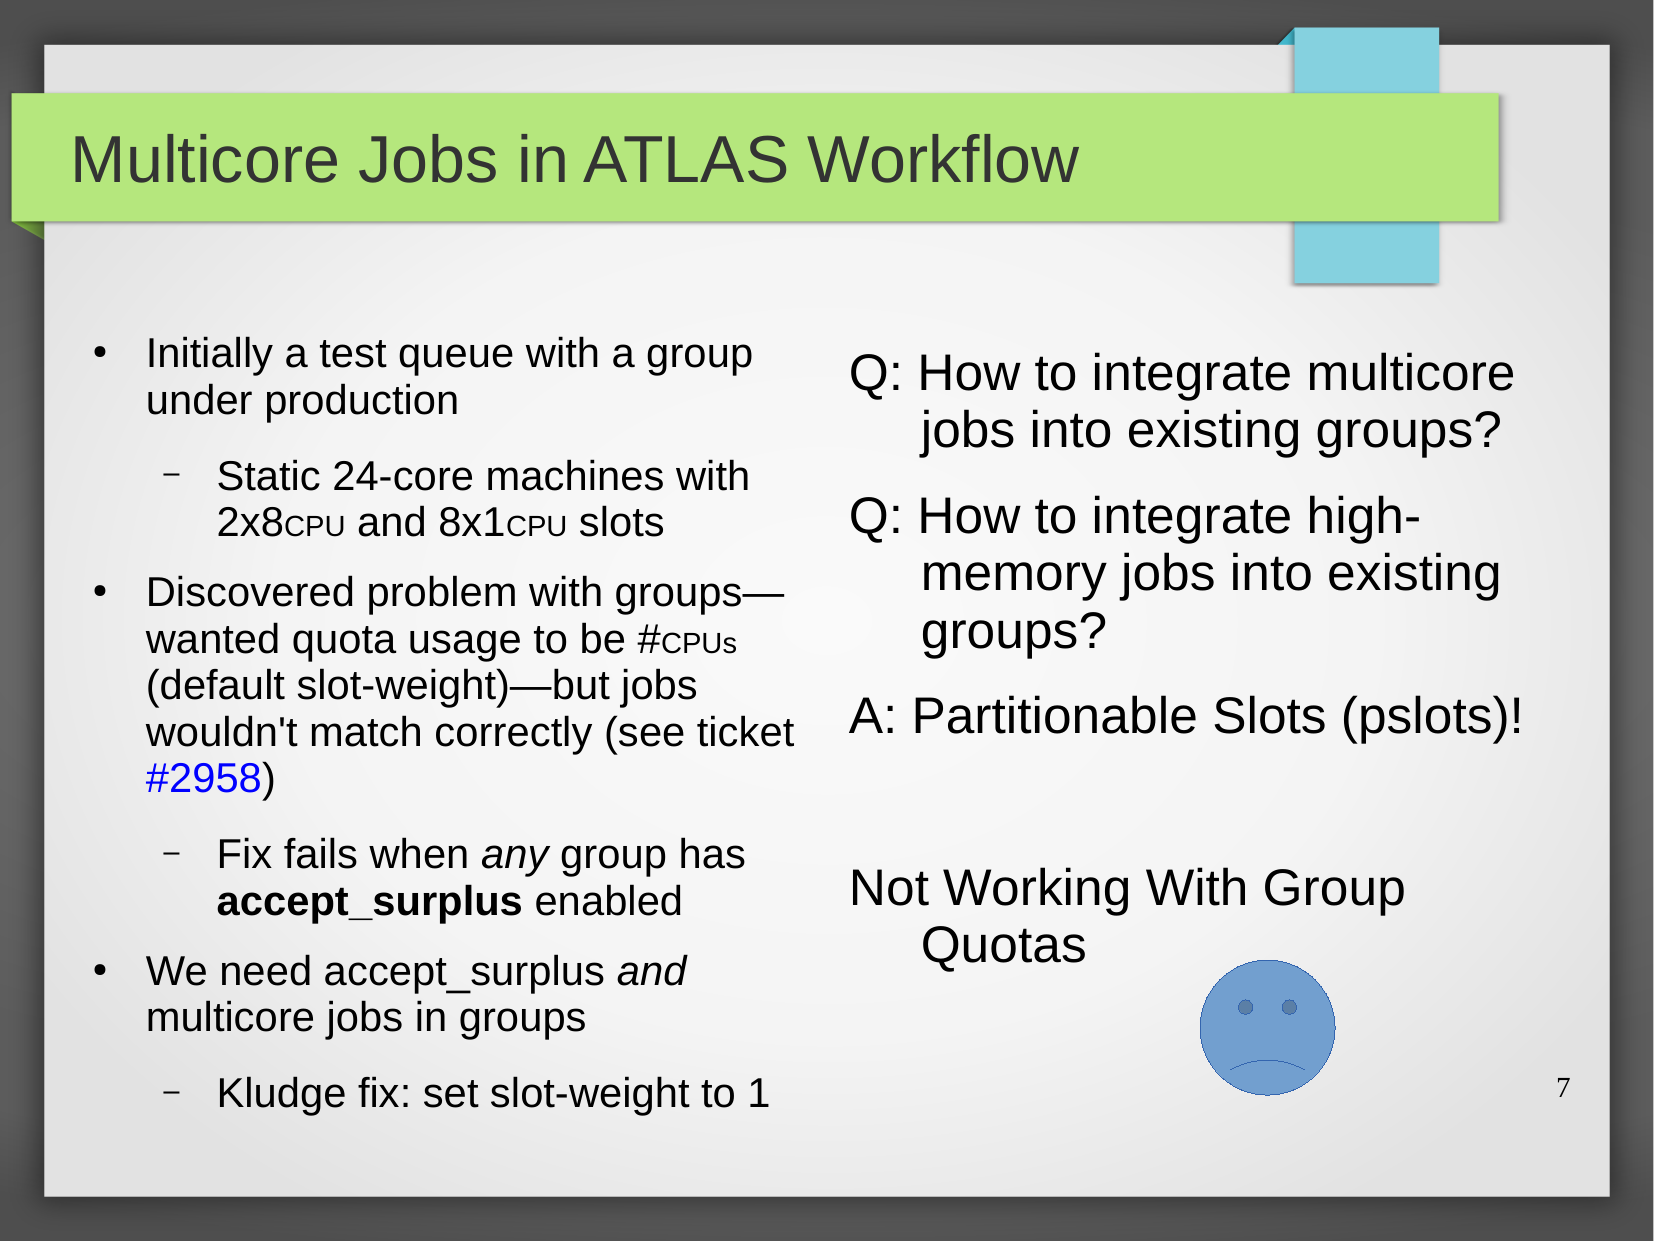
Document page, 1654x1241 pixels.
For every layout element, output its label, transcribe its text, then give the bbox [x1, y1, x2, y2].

title Multicore Jobs in ATLAS Workflow [70, 106, 1229, 213]
picture [0, 0, 1654, 1241]
list Q: How to integrate multicore jobs into existing groups? Q: How to integrate high-memory jobs into existing groups? A: Partitionable Slots (pslots)! Not Working With Group Quotas [828, 343, 1539, 1066]
text_box [1200, 960, 1336, 1096]
list Initially a test queue with a group under production Static 24-core machines with 2x8CPU and 8x1CPU slots Discovered problem with groups—wanted quota usage to be #CPUs (default slot-weight)—but jobs wouldn't match correctly (see ticket #2958) Fix fails when any group has accept_surplus enabled We need accept_surplus and multicore jobs in groups Kludge fix: set slot-weight to 1 [75, 330, 796, 1141]
